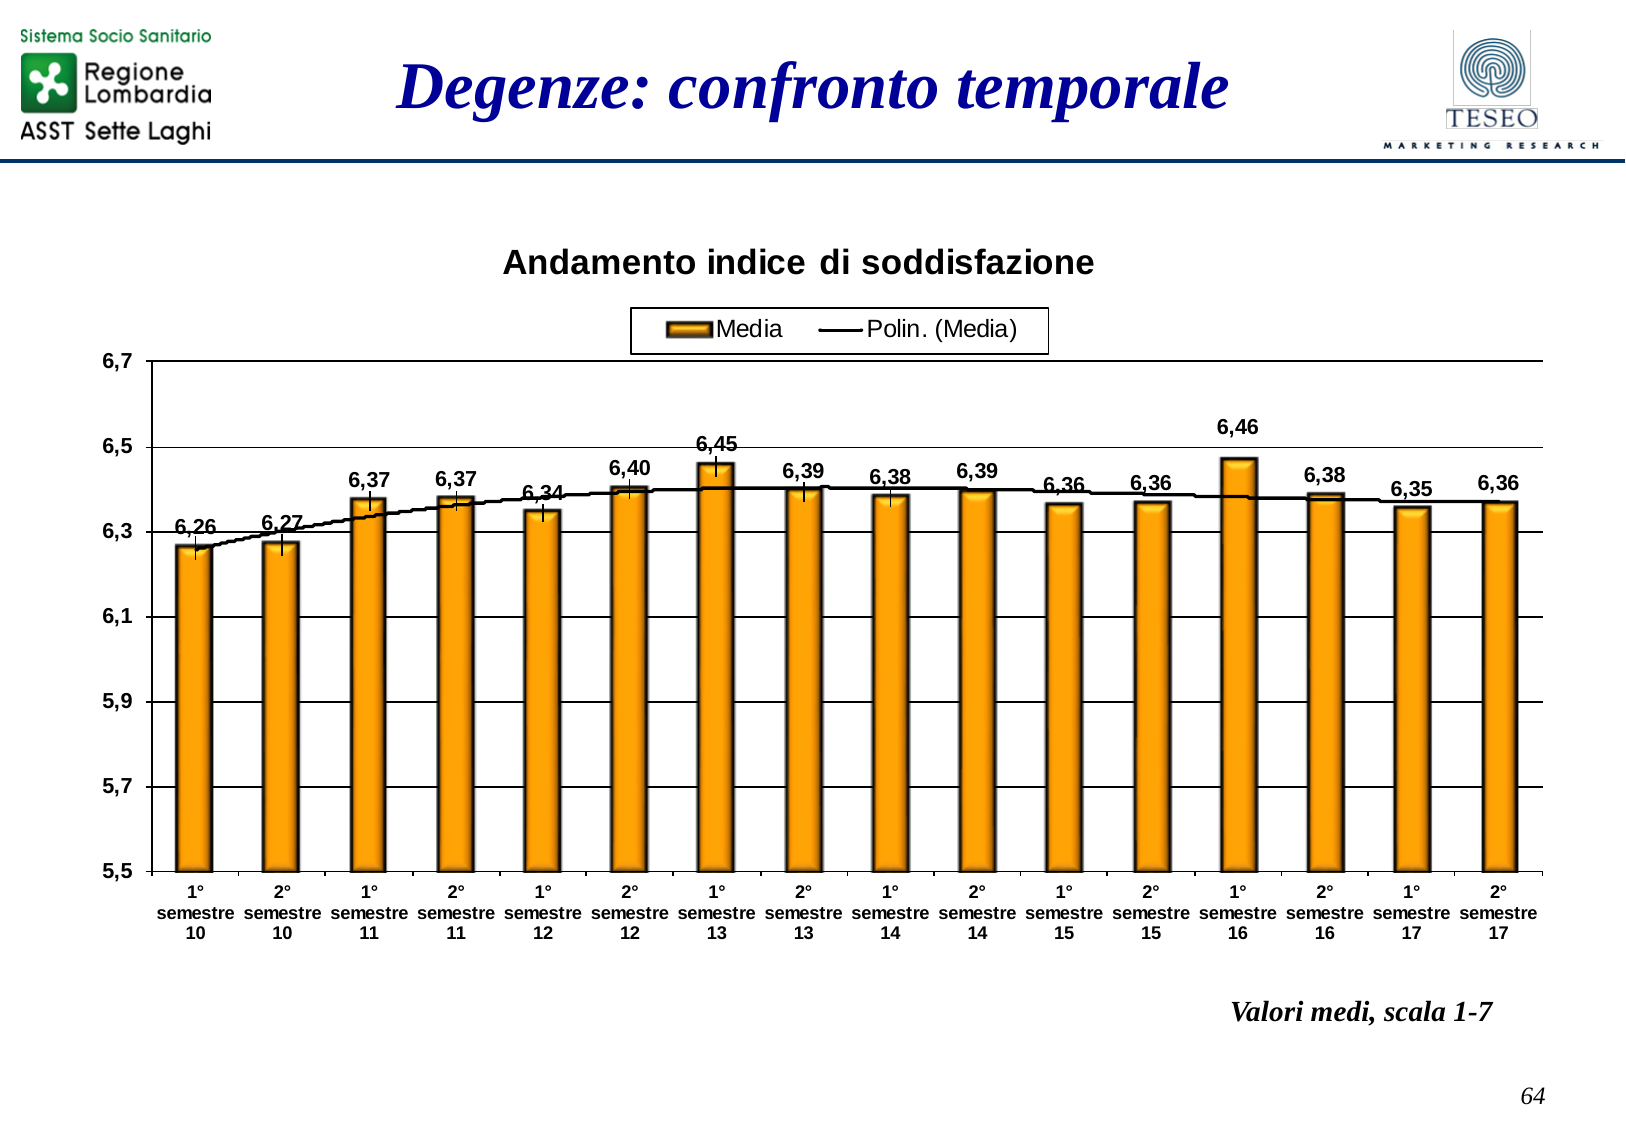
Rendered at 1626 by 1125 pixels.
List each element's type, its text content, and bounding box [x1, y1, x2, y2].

picture [1381, 30, 1604, 149]
text_box Valori medi, scala 1-7 [1215, 1011, 1508, 1036]
picture [59, 213, 1566, 1011]
picture [21, 26, 211, 148]
text_box Degenze: confronto temporale [198, 19, 1431, 144]
